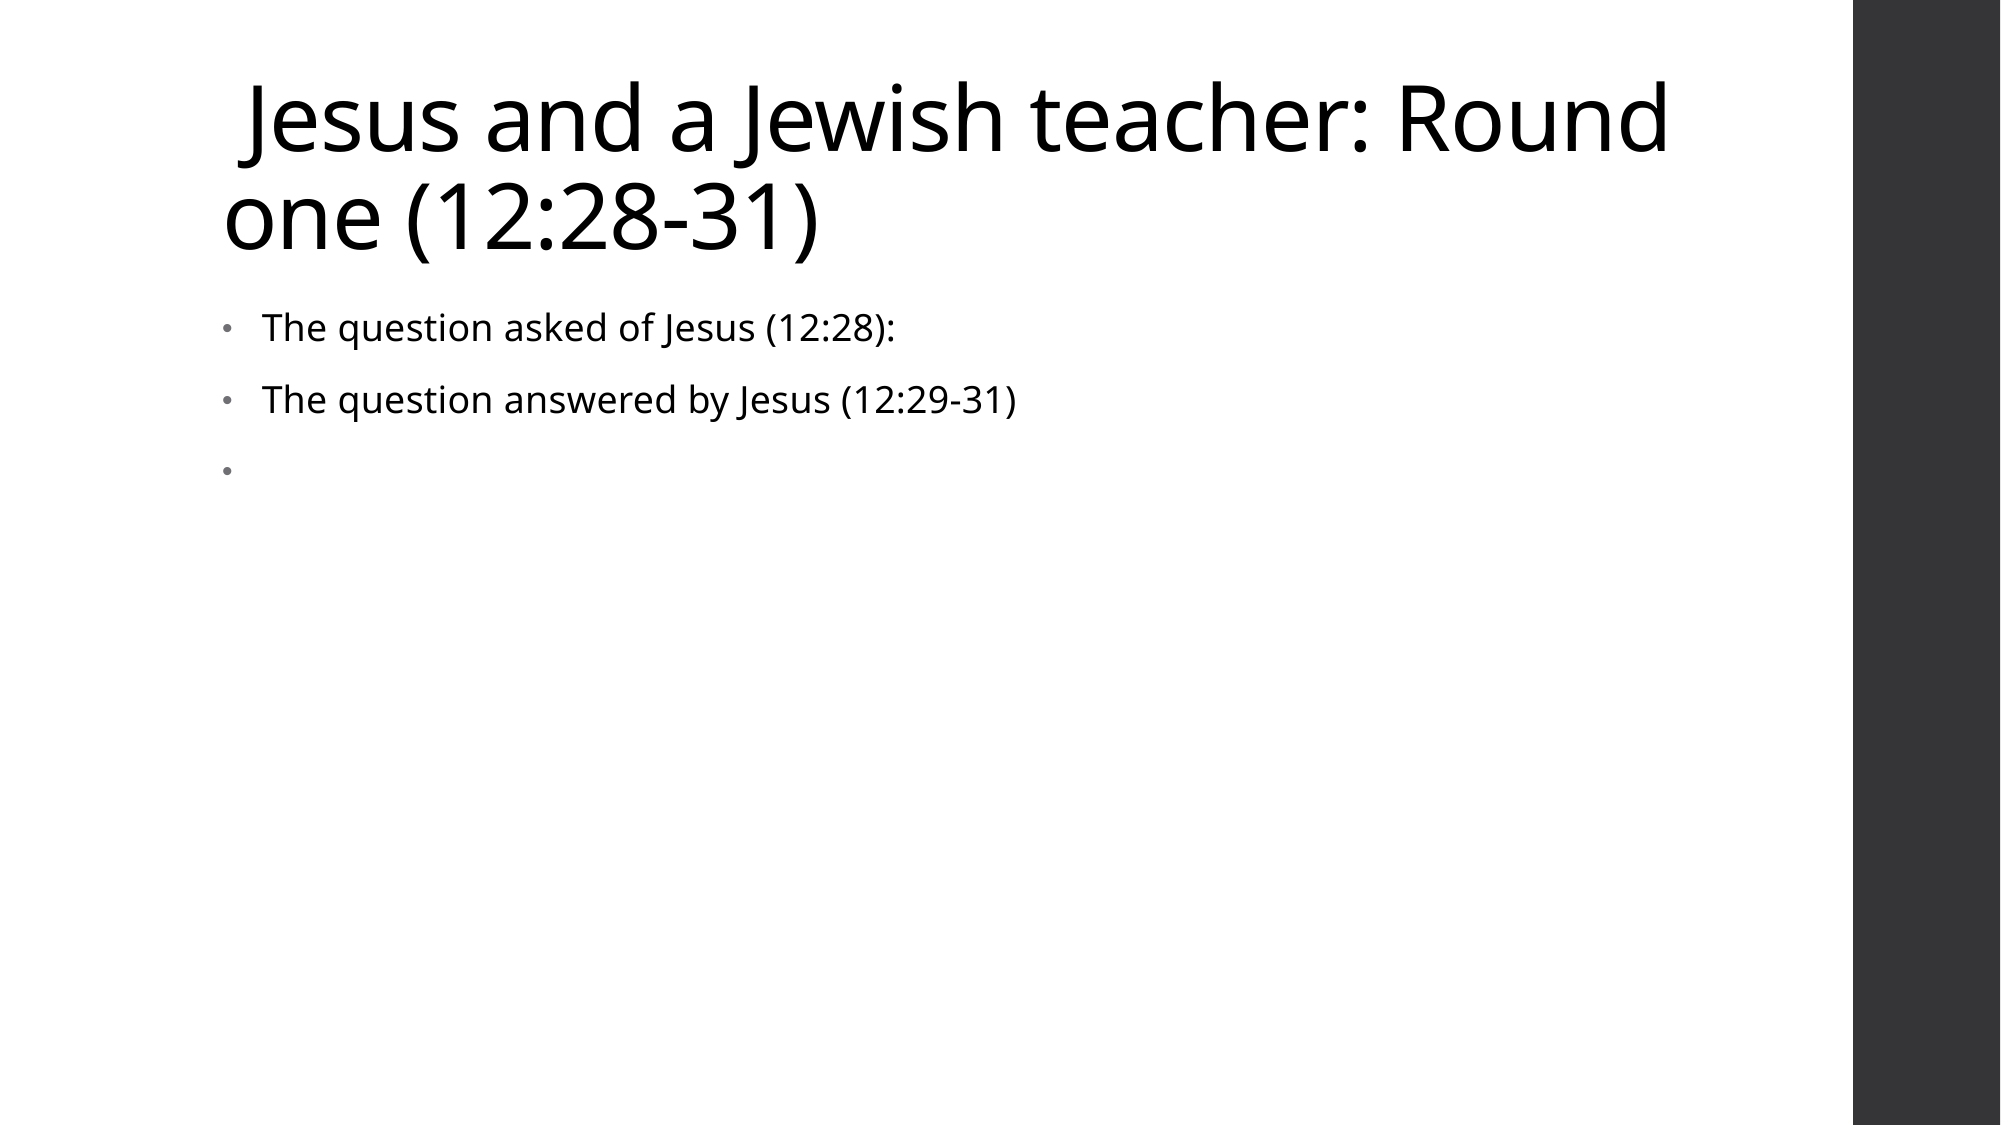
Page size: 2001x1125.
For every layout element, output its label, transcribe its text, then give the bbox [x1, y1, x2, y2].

list The question asked of Jesus (12:28): The question answered by Jesus (12:29-31) [206, 299, 1617, 1014]
title Jesus and a Jewish teacher: Round one (12:28-31) [206, 60, 1797, 278]
